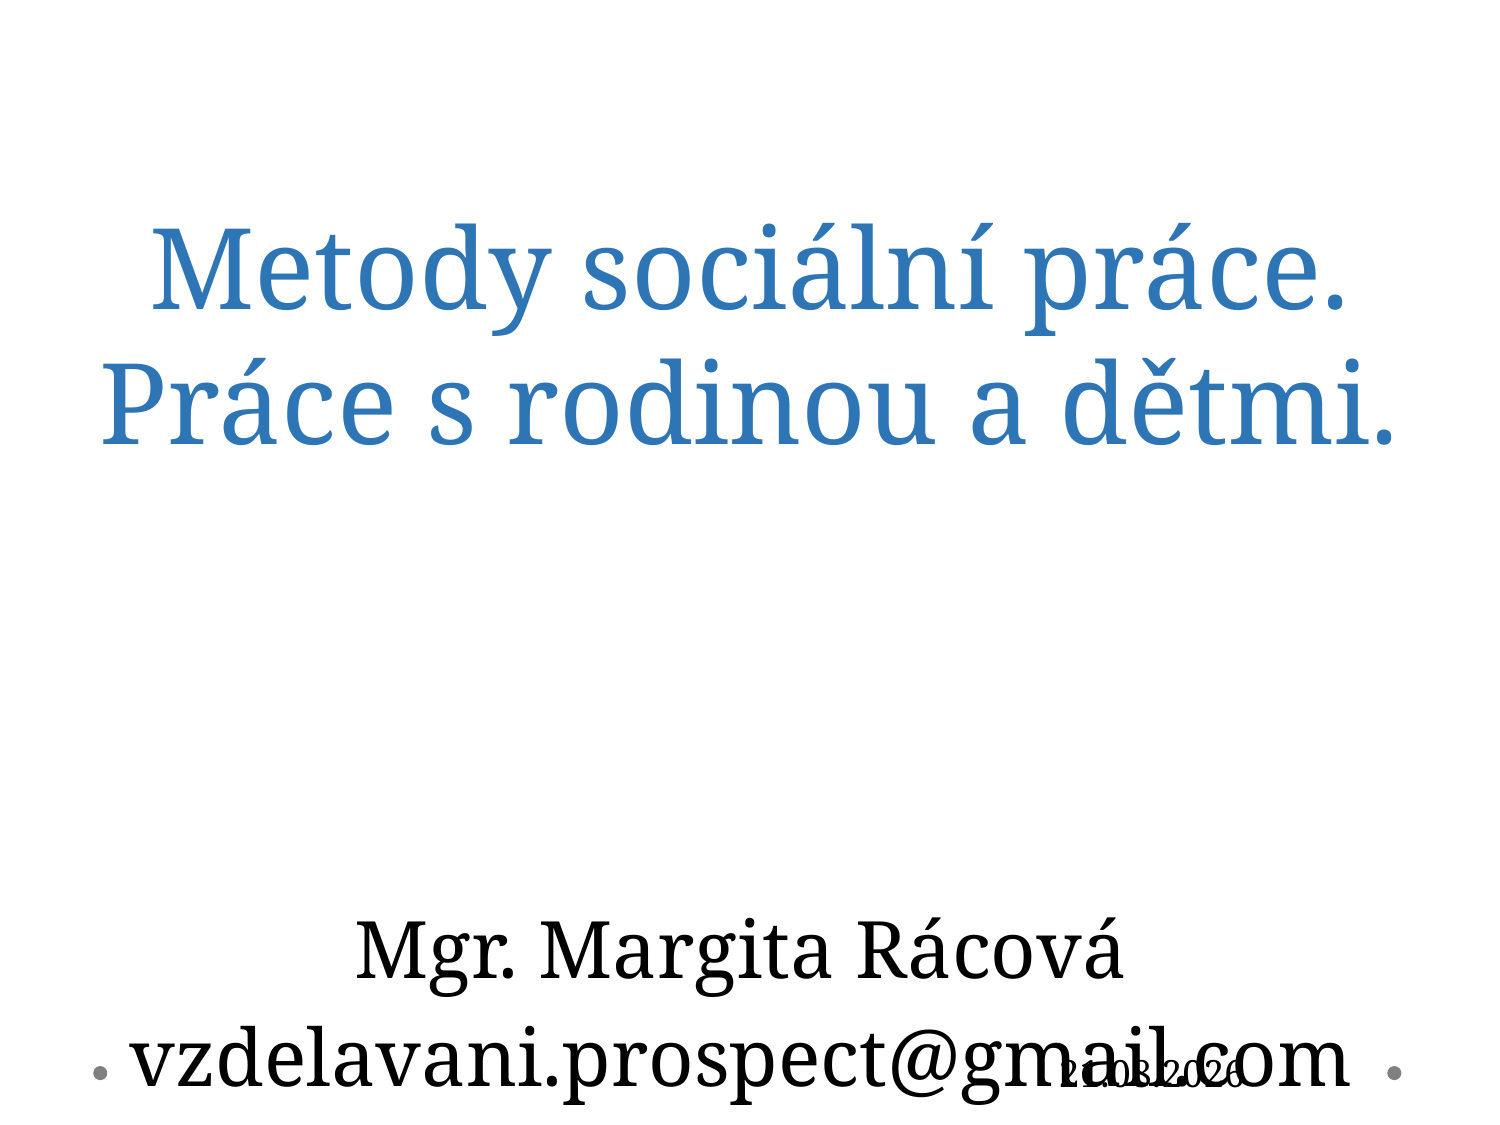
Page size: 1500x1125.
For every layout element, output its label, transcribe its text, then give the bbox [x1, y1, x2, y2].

text_box Mgr. Margita Rácová vzdelavani.prospect@gmail.com [0, 886, 1500, 1106]
title Metody sociální práce. Práce s rodinou a dětmi. [0, 100, 1500, 563]
